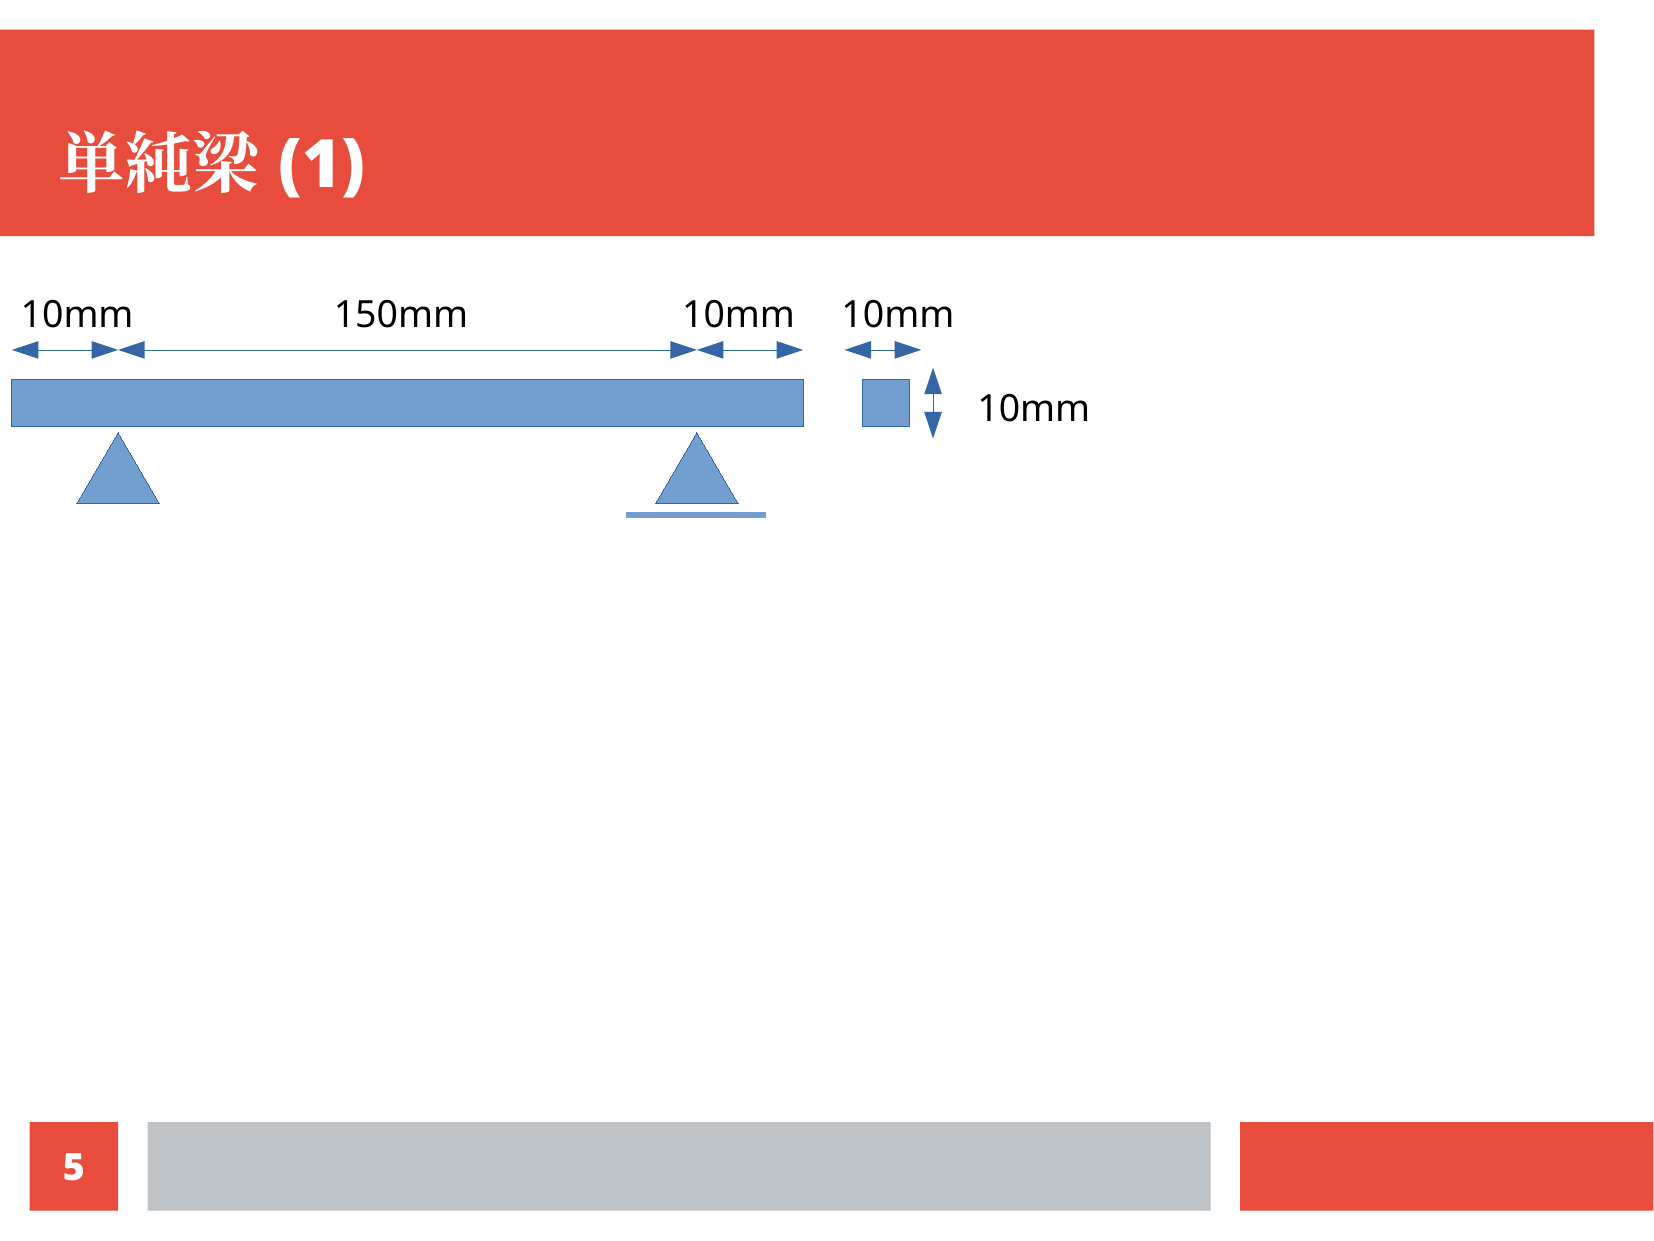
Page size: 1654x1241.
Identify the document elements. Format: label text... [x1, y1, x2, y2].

text_box [76, 432, 160, 504]
text_box 10mm [826, 279, 981, 339]
title 単純梁(1) [59, 59, 1595, 207]
text_box [11, 379, 804, 427]
text_box [655, 432, 739, 504]
text_box 10mm [667, 279, 821, 338]
text_box 150mm [318, 279, 497, 338]
text_box [862, 379, 910, 427]
text_box 10mm [5, 279, 160, 339]
text_box 10mm [962, 374, 1117, 433]
